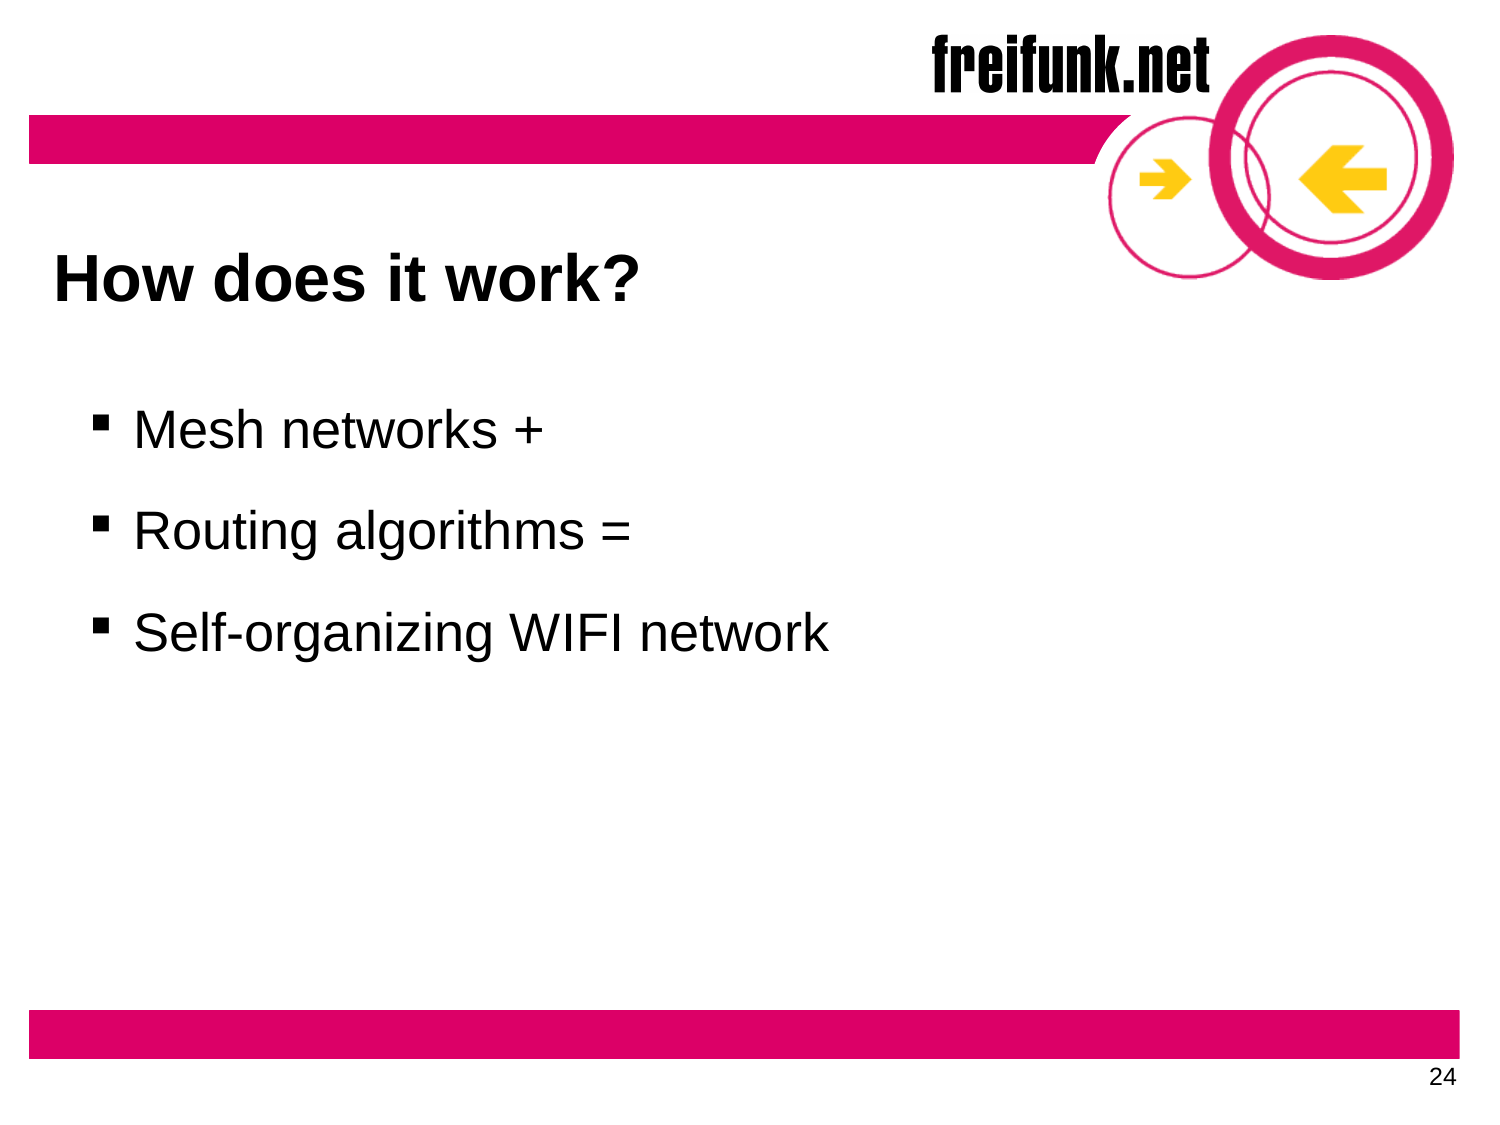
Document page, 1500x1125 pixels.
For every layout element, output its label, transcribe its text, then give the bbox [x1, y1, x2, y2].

text_box Mesh networks + Routing algorithms = Self-organizing WIFI network [59, 395, 1288, 976]
text_box How does it work? [53, 235, 1046, 396]
picture [932, 34, 1454, 280]
